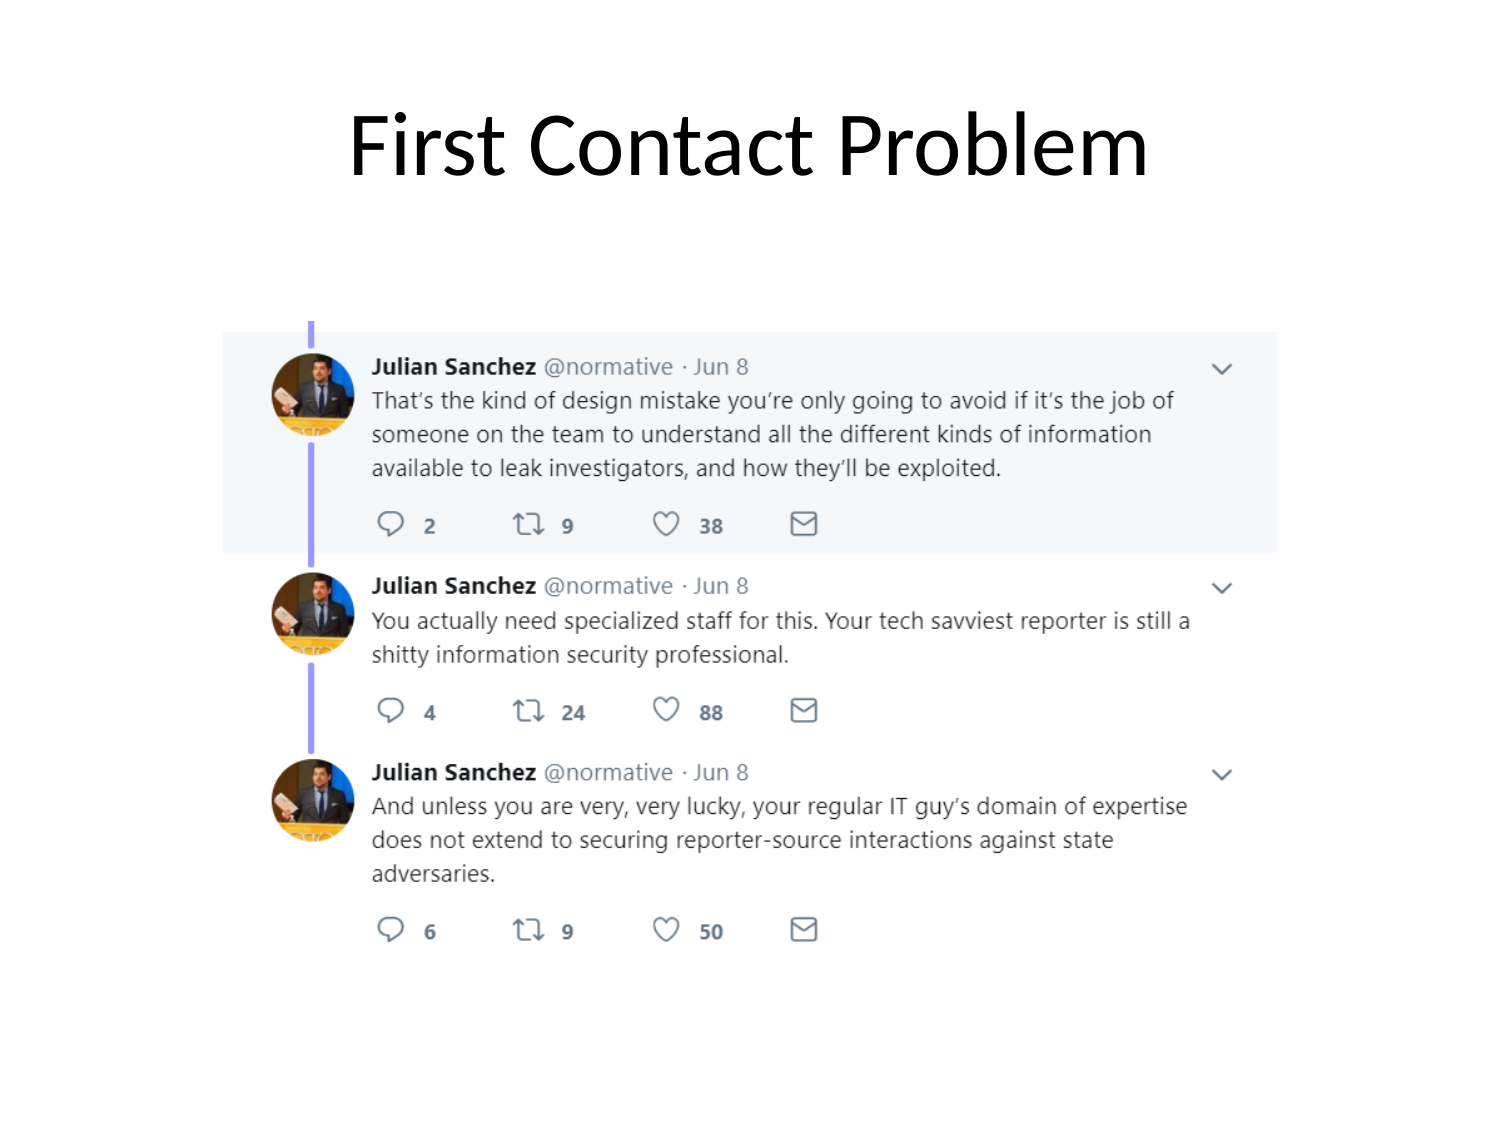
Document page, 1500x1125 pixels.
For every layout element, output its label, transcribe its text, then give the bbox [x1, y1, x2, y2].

title First Contact Problem [75, 45, 1426, 233]
picture [223, 321, 1277, 947]
